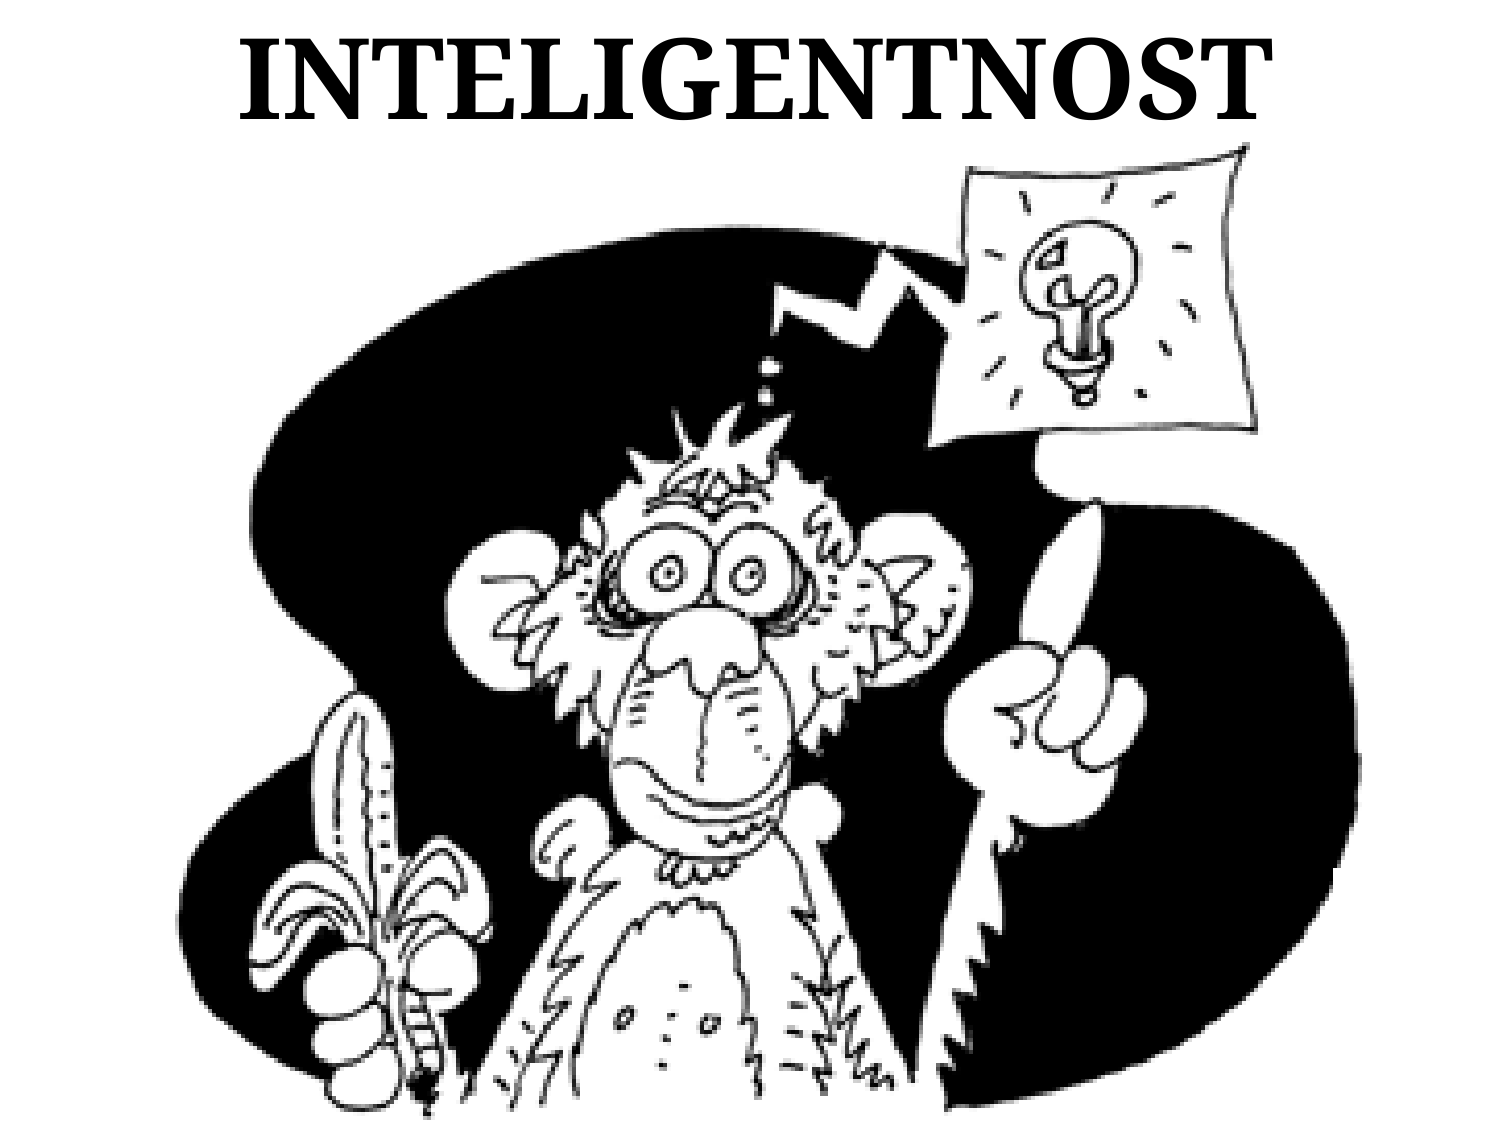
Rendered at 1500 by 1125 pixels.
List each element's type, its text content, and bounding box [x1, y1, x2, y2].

title INTELIGENTNOST [183, 0, 1329, 138]
picture [171, 138, 1376, 1125]
